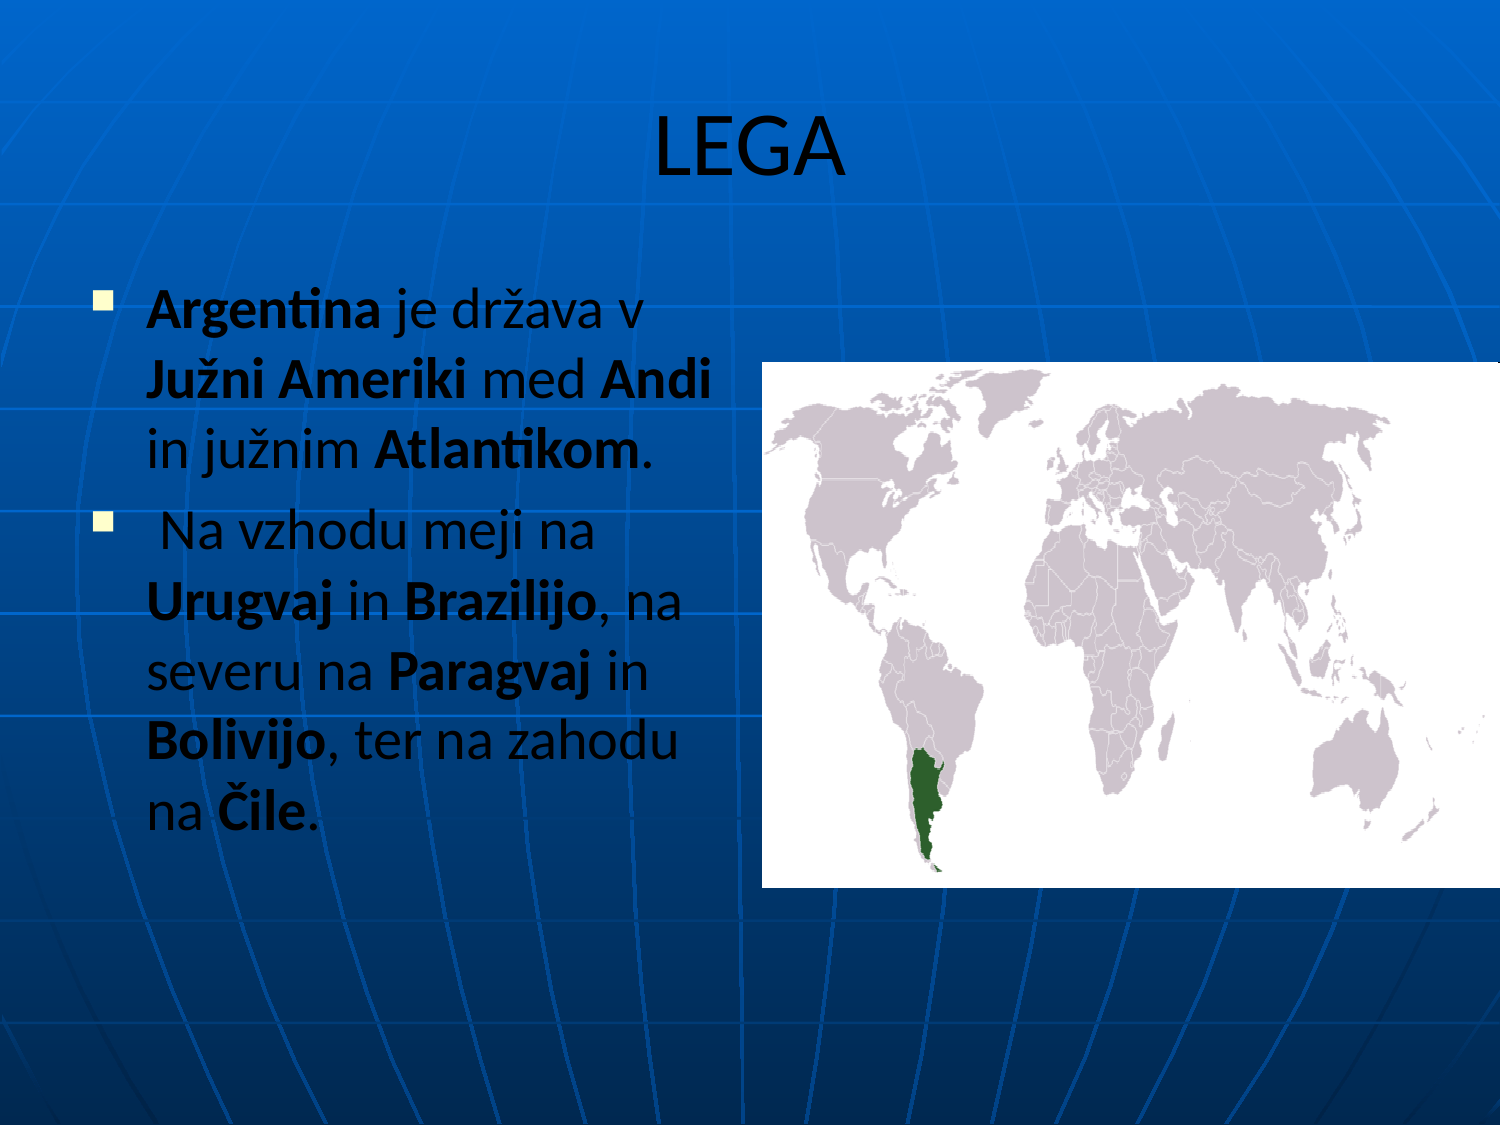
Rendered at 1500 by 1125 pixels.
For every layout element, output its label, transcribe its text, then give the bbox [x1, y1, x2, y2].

list Argentina je država v Južni Ameriki med Andi in južnim Atlantikom. Na vzhodu meji na Urugvaj in Brazilijo, na severu na Paragvaj in Bolivijo, ter na zahodu na Čile. [75, 262, 738, 1006]
picture [762, 362, 1500, 888]
title LEGA [75, 45, 1425, 233]
